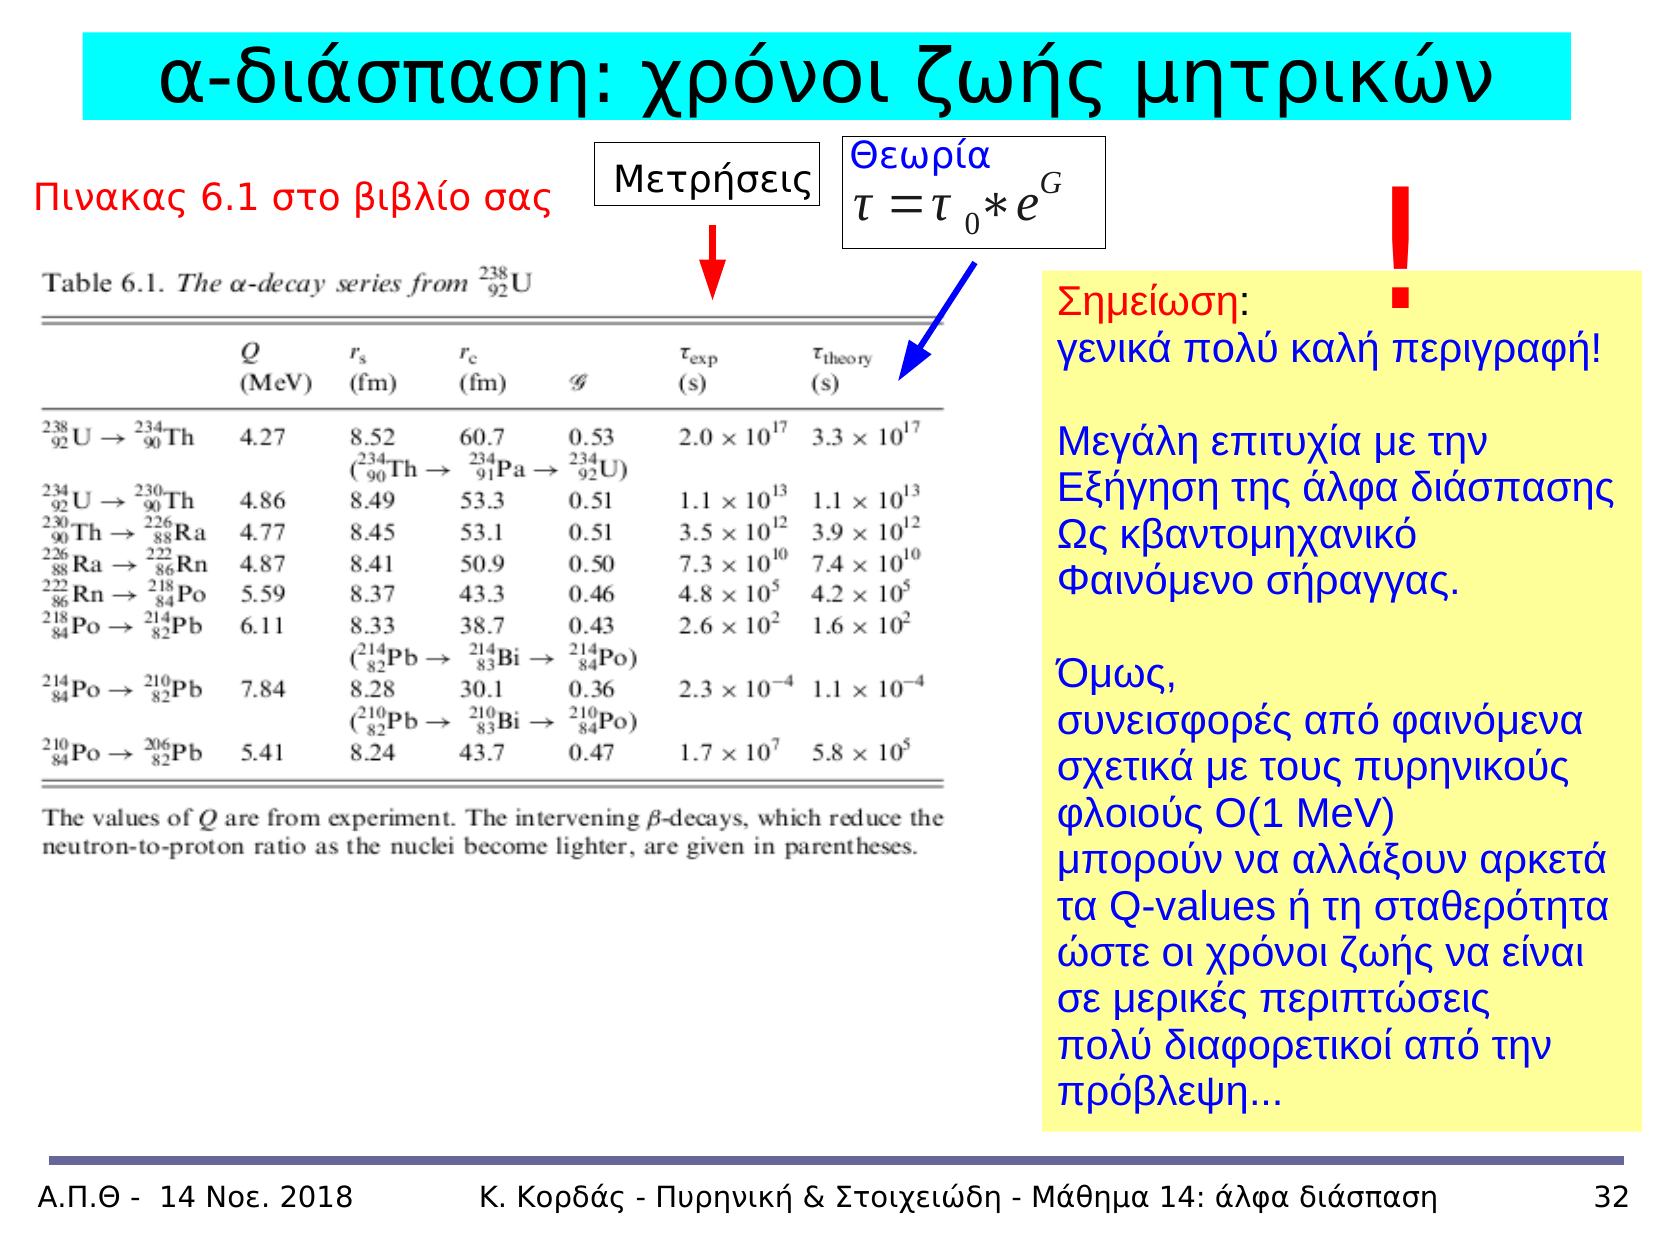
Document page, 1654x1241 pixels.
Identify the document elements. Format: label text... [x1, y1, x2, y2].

text_box ! [1352, 146, 1449, 356]
text_box Πινακας 6.1 στο βιβλίο σας [18, 168, 587, 228]
text_box Θεωρία [843, 137, 1013, 163]
text_box Μετρήσεις [598, 150, 834, 212]
text_box Σημείωση: γενικά πολύ καλή περιγραφή! Μεγάλη επιτυχία με την Εξήγηση της άλφα διάσπασης Ως κβαντομηχανικό Φαινόμενο σήραγγας. Όμως, συνεισφορές από φαινόμενα σχετικά με τους πυρηνικούς φλοιούς O(1 MeV) μπορούν να αλλάξουν αρκετά τα Q-values ή τη σταθερότητα ώστε οι χρόνοι ζωής να είναι σε μερικές περιπτώσεις πολύ διαφορετικοί από την πρόβλεψη... [1042, 270, 1643, 1132]
chart [843, 163, 1075, 244]
title α-διάσπαση: χρόνοι ζωής μητρικών [82, 32, 1571, 120]
text_box Θεωρία [834, 126, 1013, 230]
chart [837, 163, 842, 244]
picture [29, 262, 958, 863]
